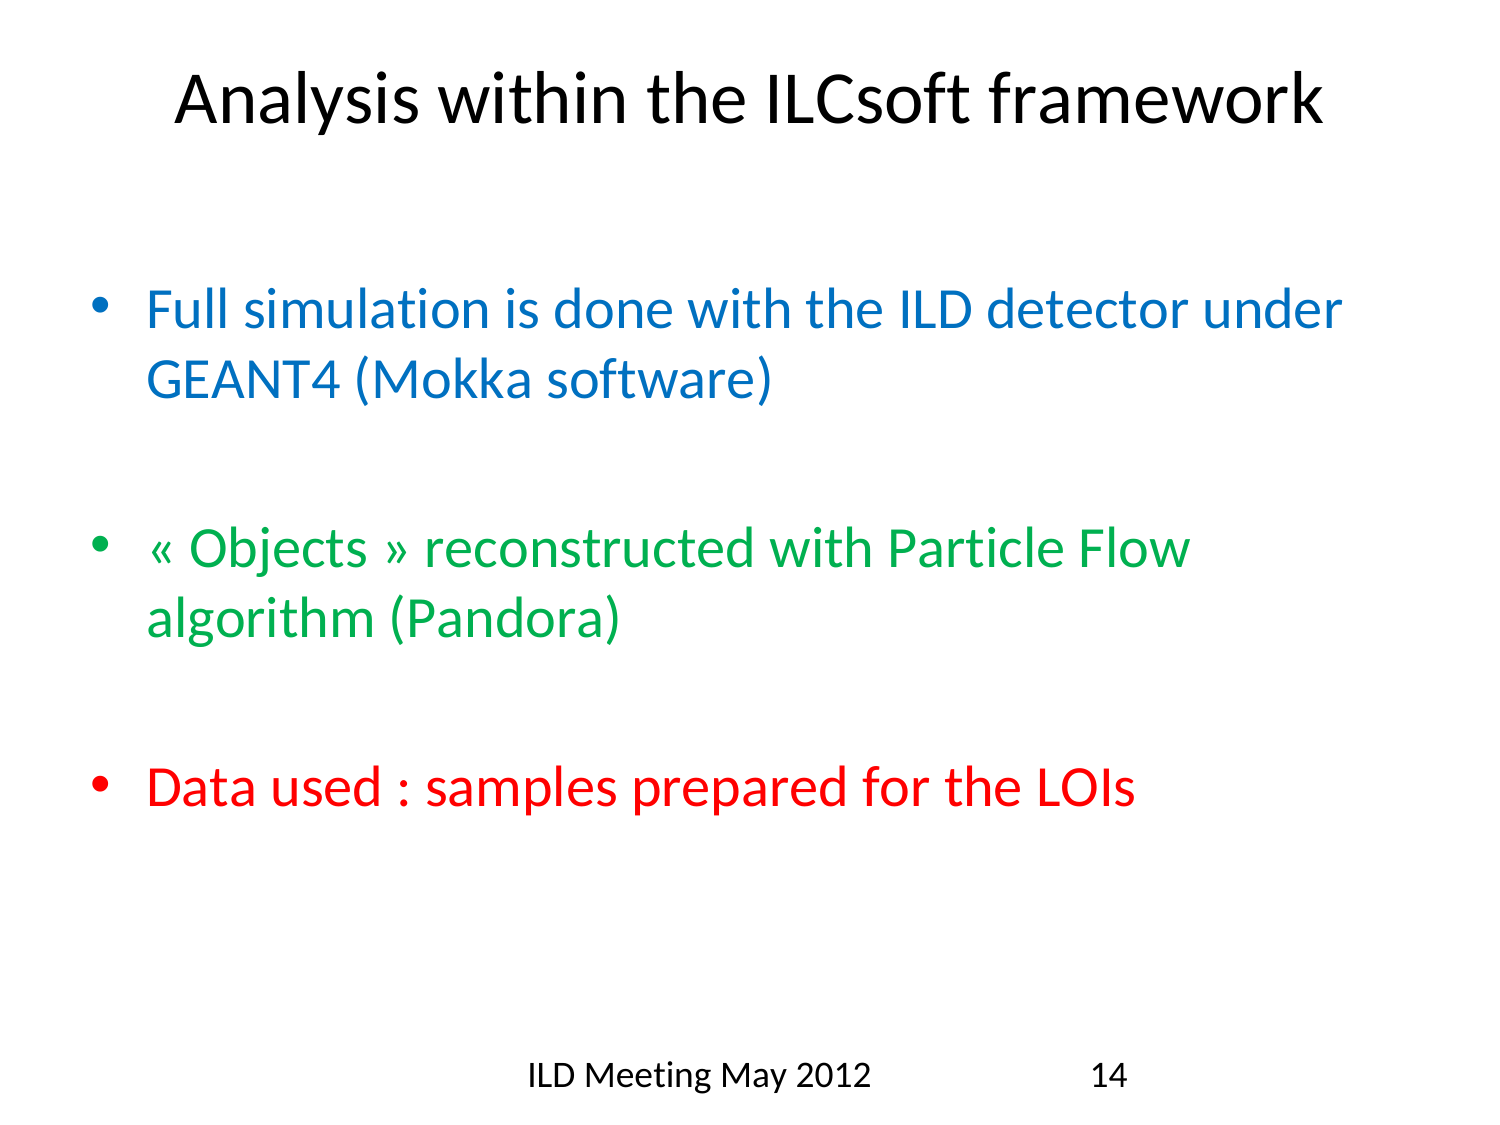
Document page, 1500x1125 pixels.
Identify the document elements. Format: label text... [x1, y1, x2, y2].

title Analysis within the ILCsoft framework [0, 0, 1500, 188]
list Full simulation is done with the ILD detector under GEANT4 (Mokka software) « Objects » reconstructed with Particle Flow algorithm (Pandora) Data used : samples prepared for the LOIs [75, 262, 1426, 1035]
